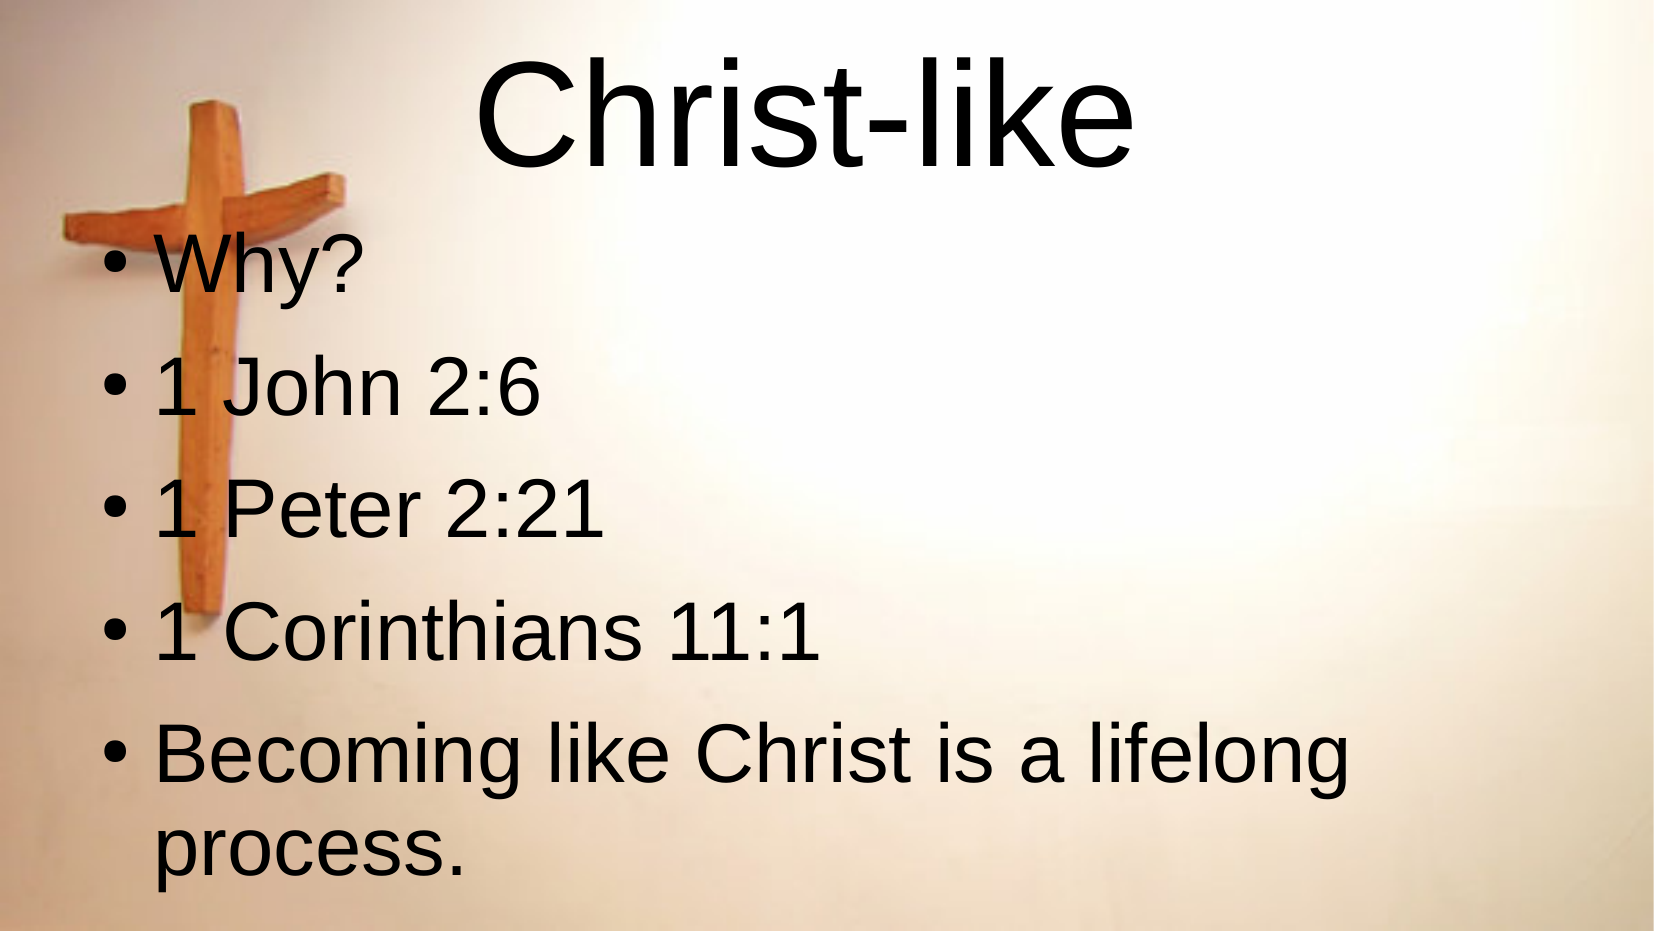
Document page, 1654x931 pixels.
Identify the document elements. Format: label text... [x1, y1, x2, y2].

list Why? 1 John 2:6 1 Peter 2:21 1 Corinthians 11:1 Becoming like Christ is a lifelong process. [82, 217, 1613, 901]
picture [0, 0, 1654, 931]
title Christ-like [82, 30, 1571, 199]
